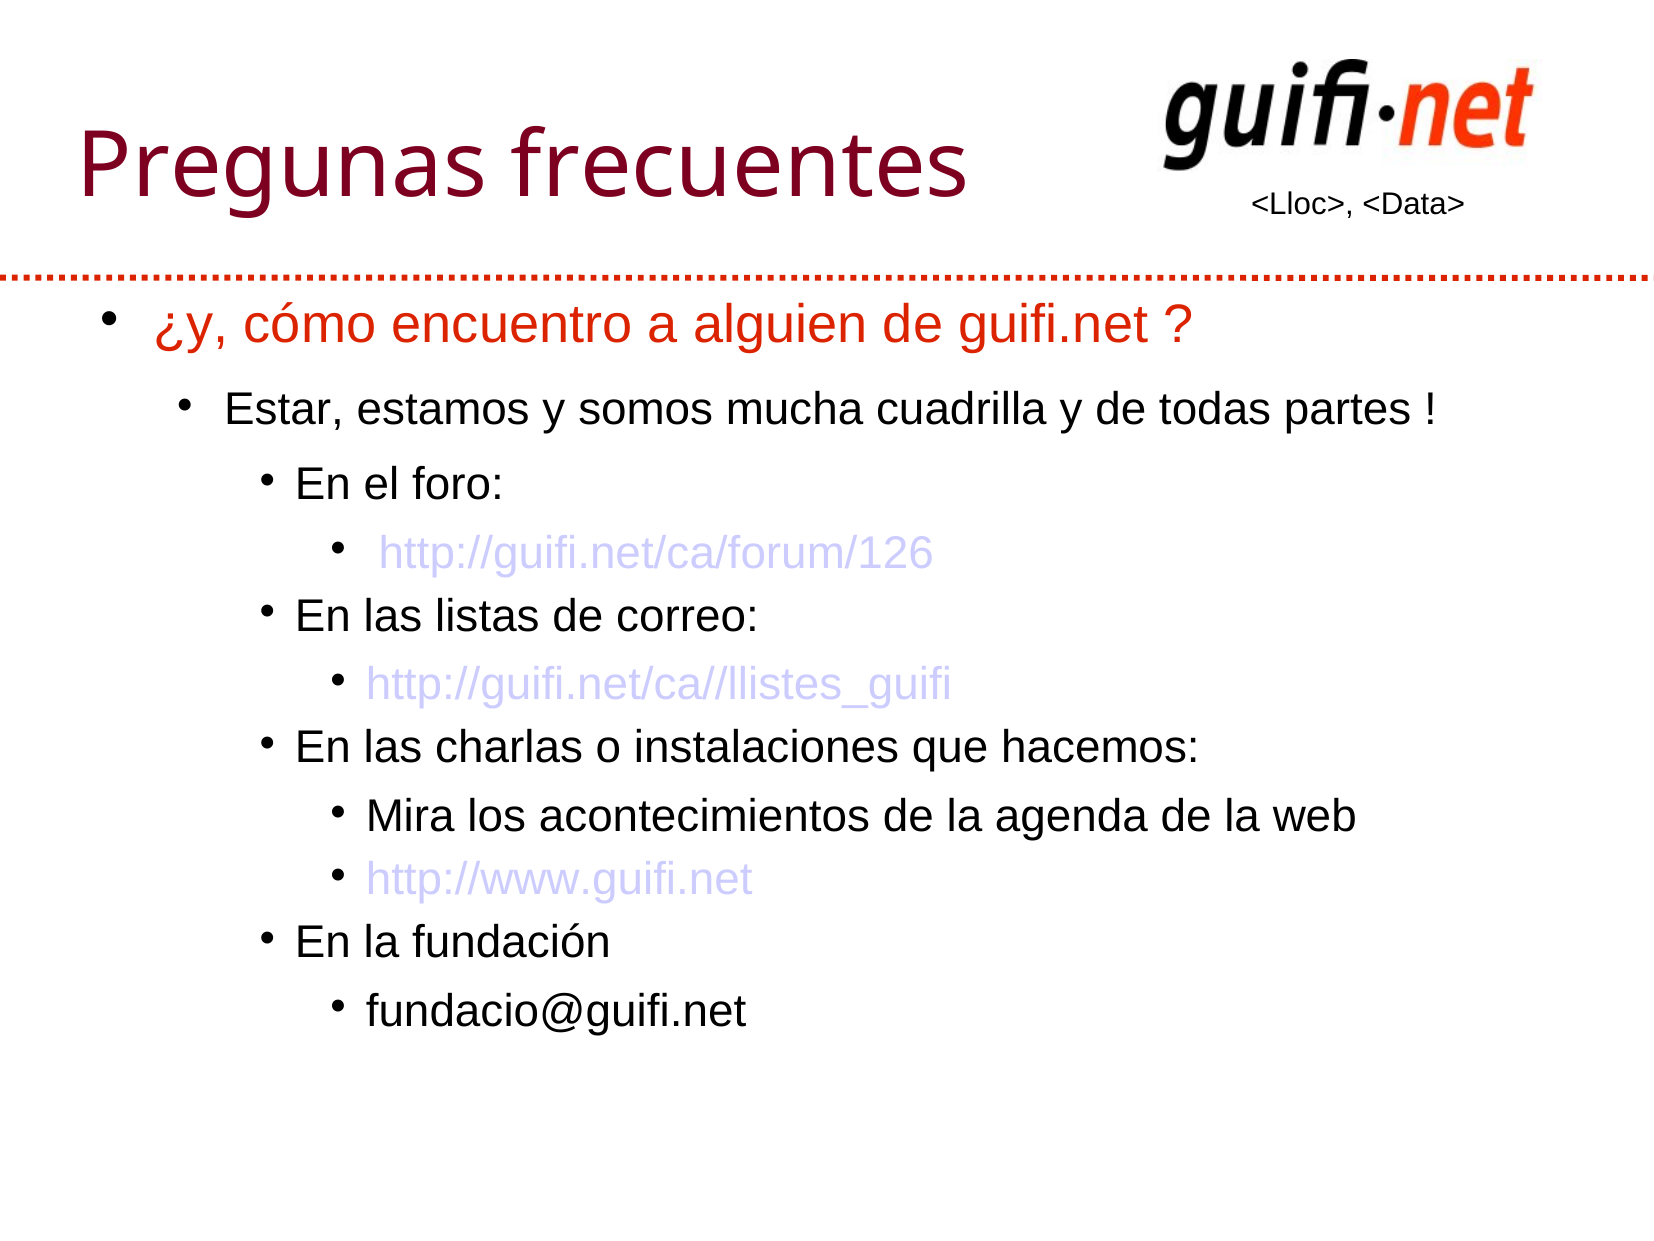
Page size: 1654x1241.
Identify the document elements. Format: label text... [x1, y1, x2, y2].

list ¿y, cómo encuentro a alguien de guifi.net ? Estar, estamos y somos mucha cuadrilla y de todas partes ! En el foro: http://guifi.net/ca/forum/126 En las listas de correo: http://guifi.net/ca//llistes_guifi En las charlas o instalaciones que hacemos: Mira los acontecimientos de la agenda de la web http://www.guifi.net En la fundación fundacio@guifi.net [82, 290, 1571, 1109]
picture [1157, 59, 1542, 172]
title Pregunas frecuentes [76, 59, 1093, 267]
